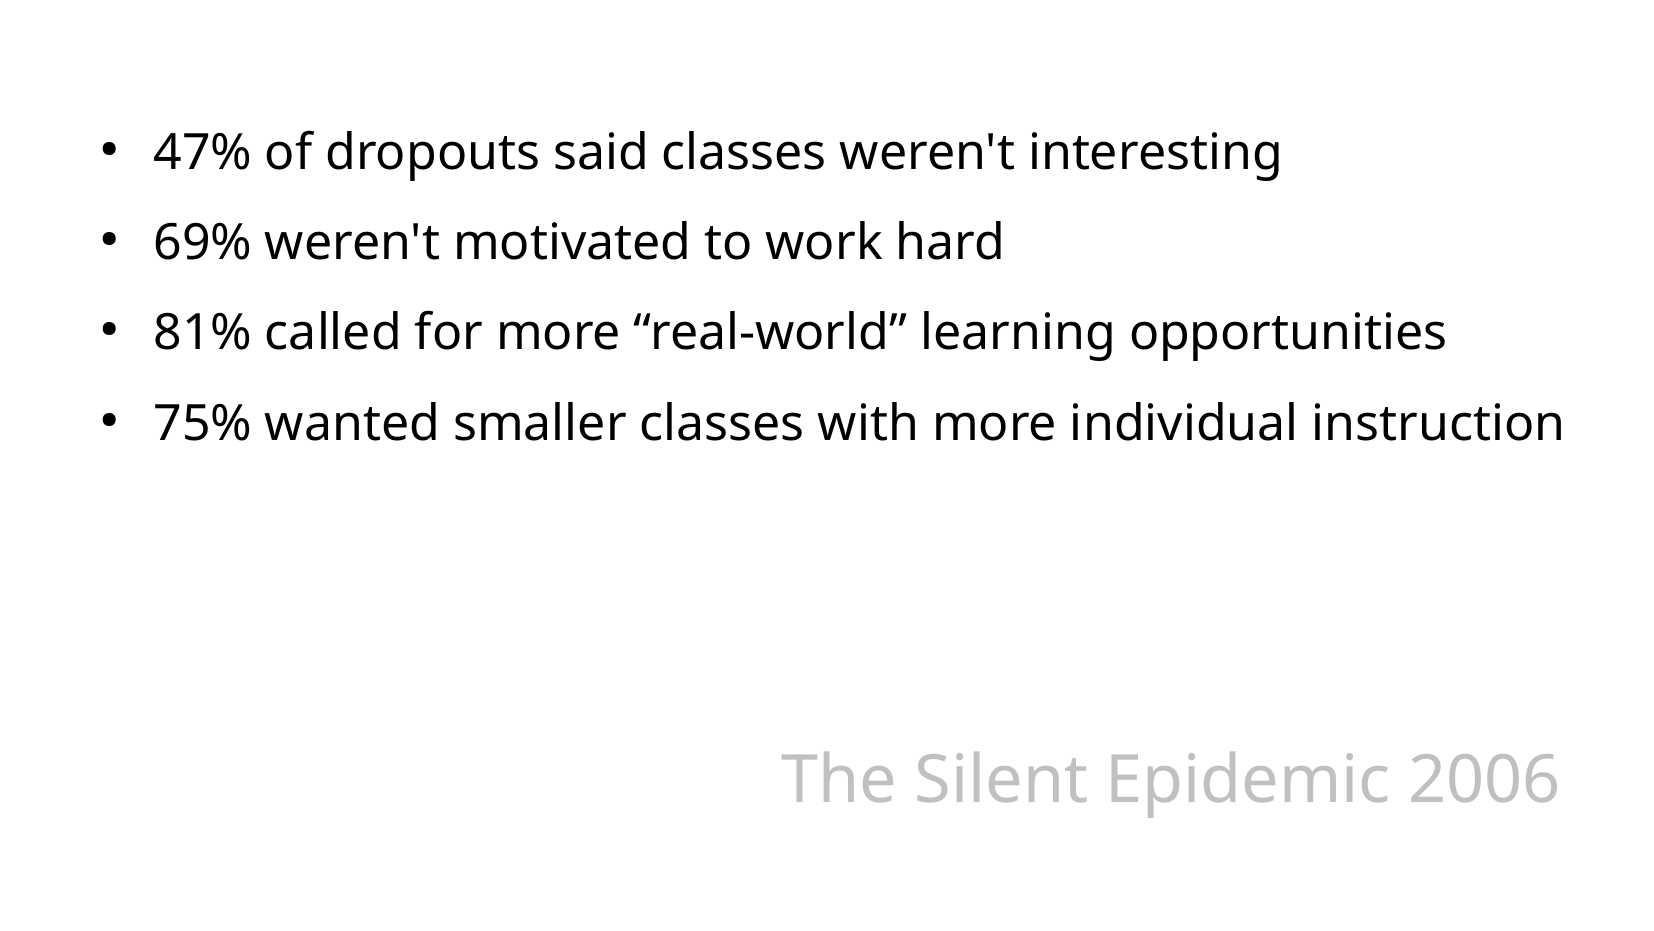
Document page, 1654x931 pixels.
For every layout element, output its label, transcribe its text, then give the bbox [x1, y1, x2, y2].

text_box The Silent Epidemic 2006 [75, 715, 1577, 839]
list 47% of dropouts said classes weren't interesting 69% weren't motivated to work hard 81% called for more “real-world” learning opportunities 75% wanted smaller classes with more individual instruction [82, 115, 1571, 670]
